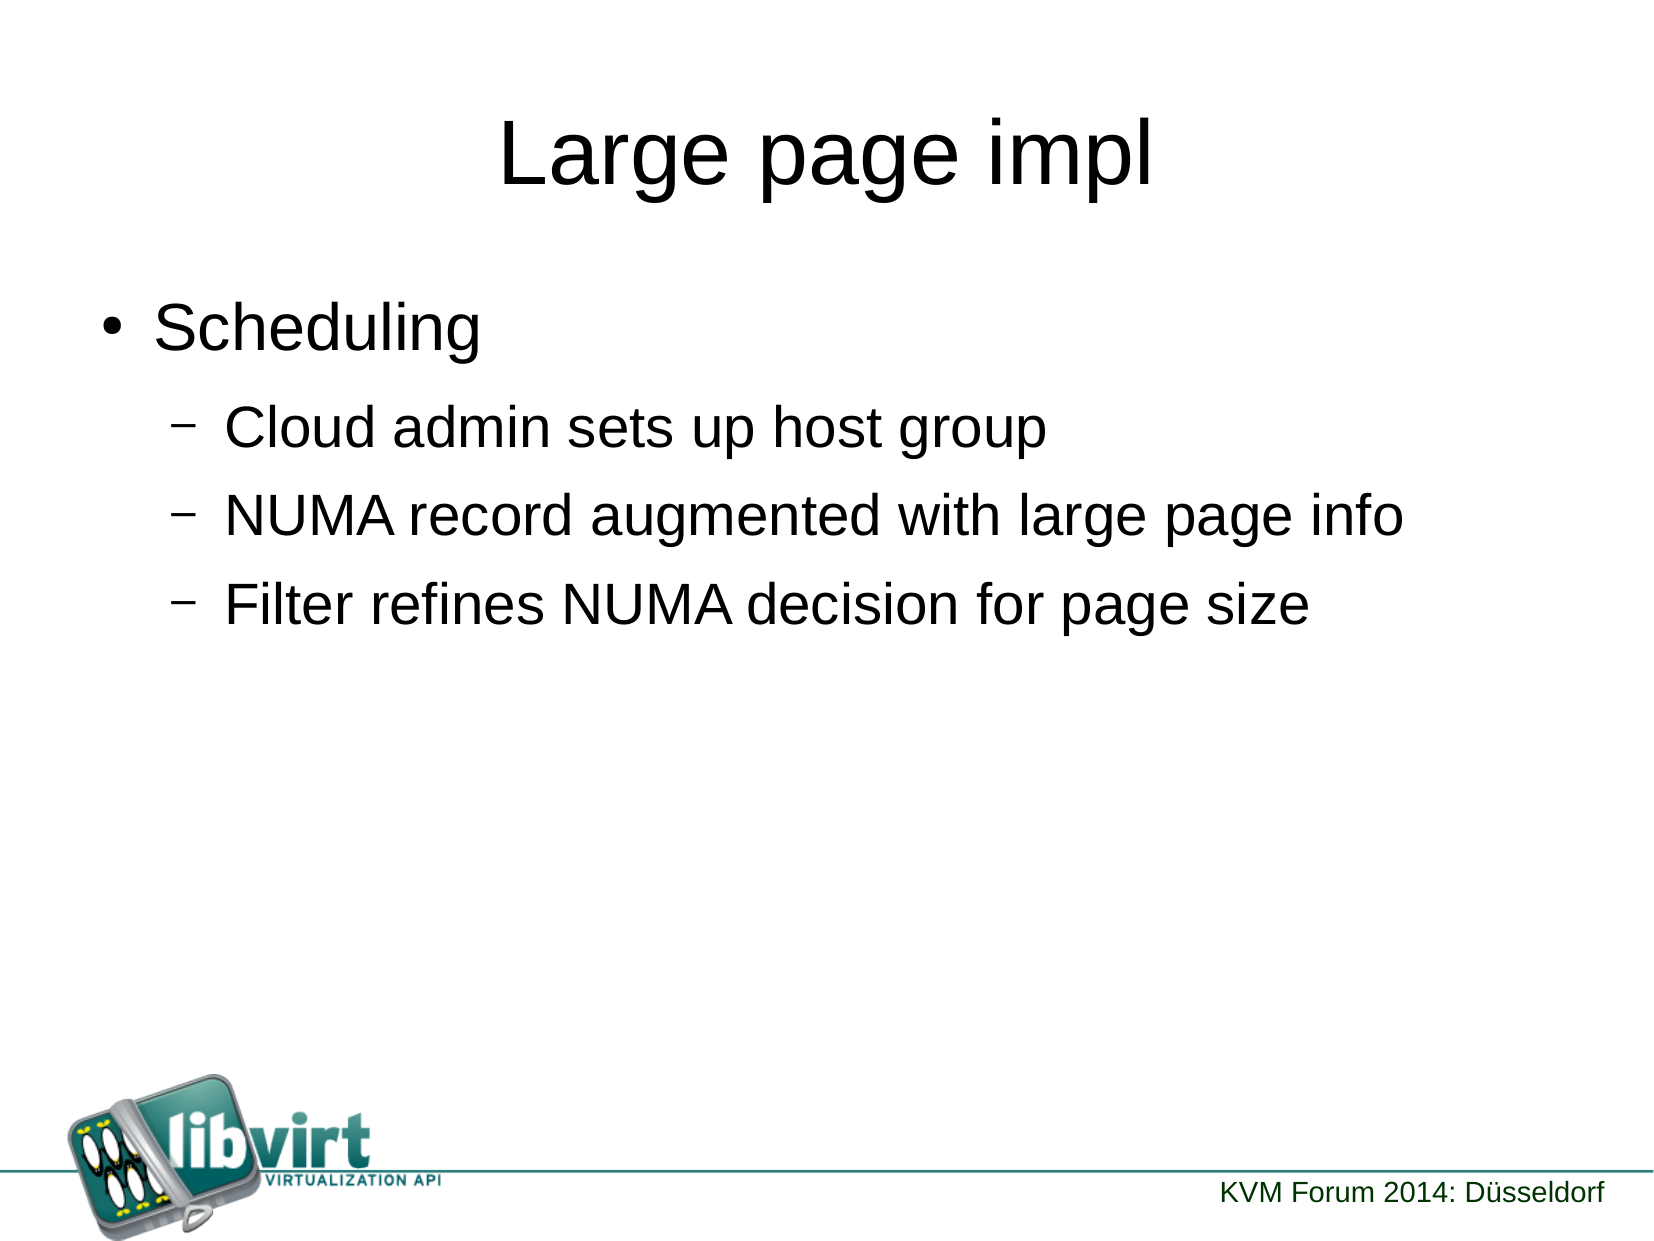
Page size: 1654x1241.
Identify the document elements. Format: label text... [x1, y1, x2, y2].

picture [0, 1074, 1654, 1241]
list Scheduling Cloud admin sets up host group NUMA record augmented with large page info Filter refines NUMA decision for page size [82, 290, 1571, 1010]
title Large page impl [82, 49, 1571, 257]
